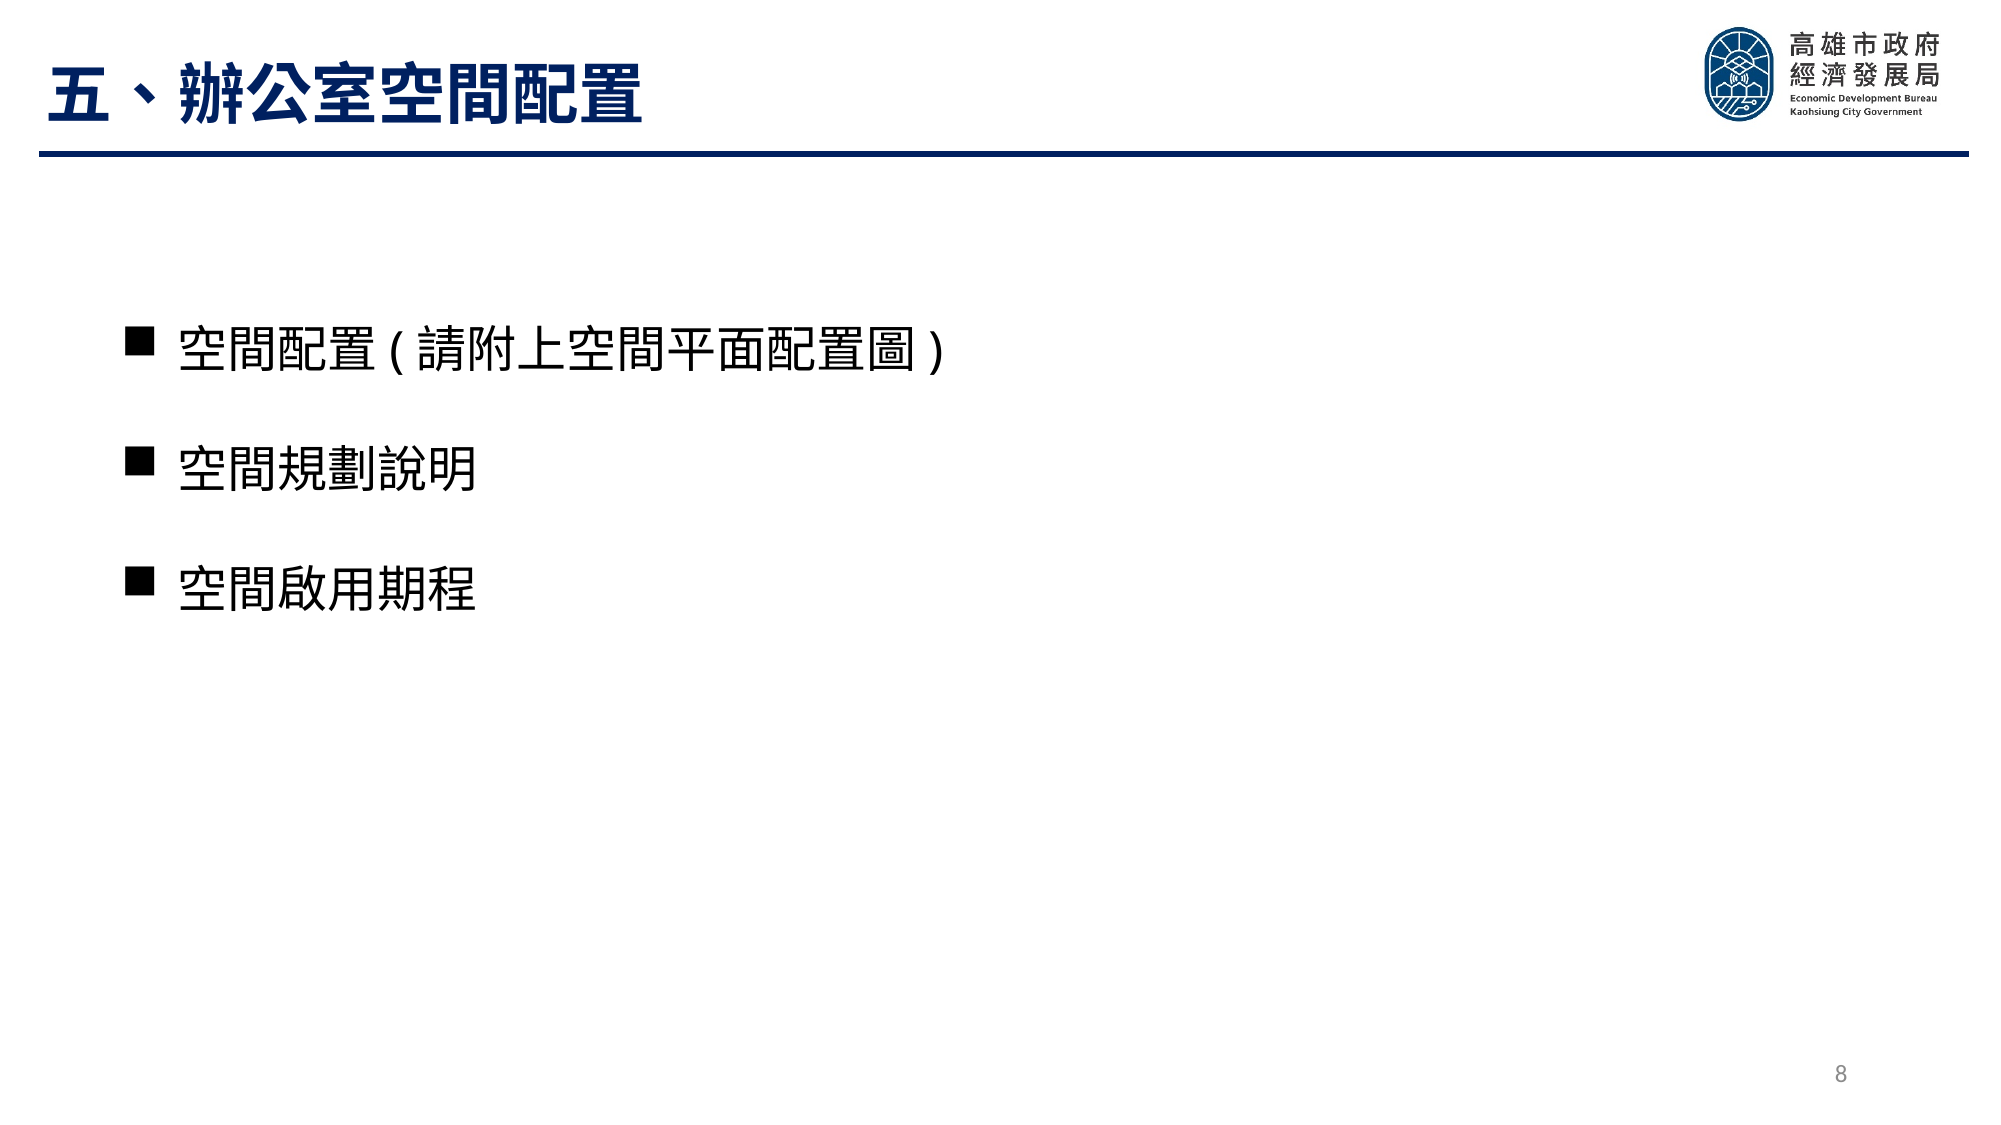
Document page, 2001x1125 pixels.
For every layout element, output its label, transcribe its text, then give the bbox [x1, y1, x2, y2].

text_box 空間配置(請附上空間平面配置圖) 空間規劃說明 空間啟用期程 [106, 250, 1758, 626]
text_box 五、辦公室空間配置 [29, 16, 1978, 168]
picture [1662, 7, 1969, 148]
